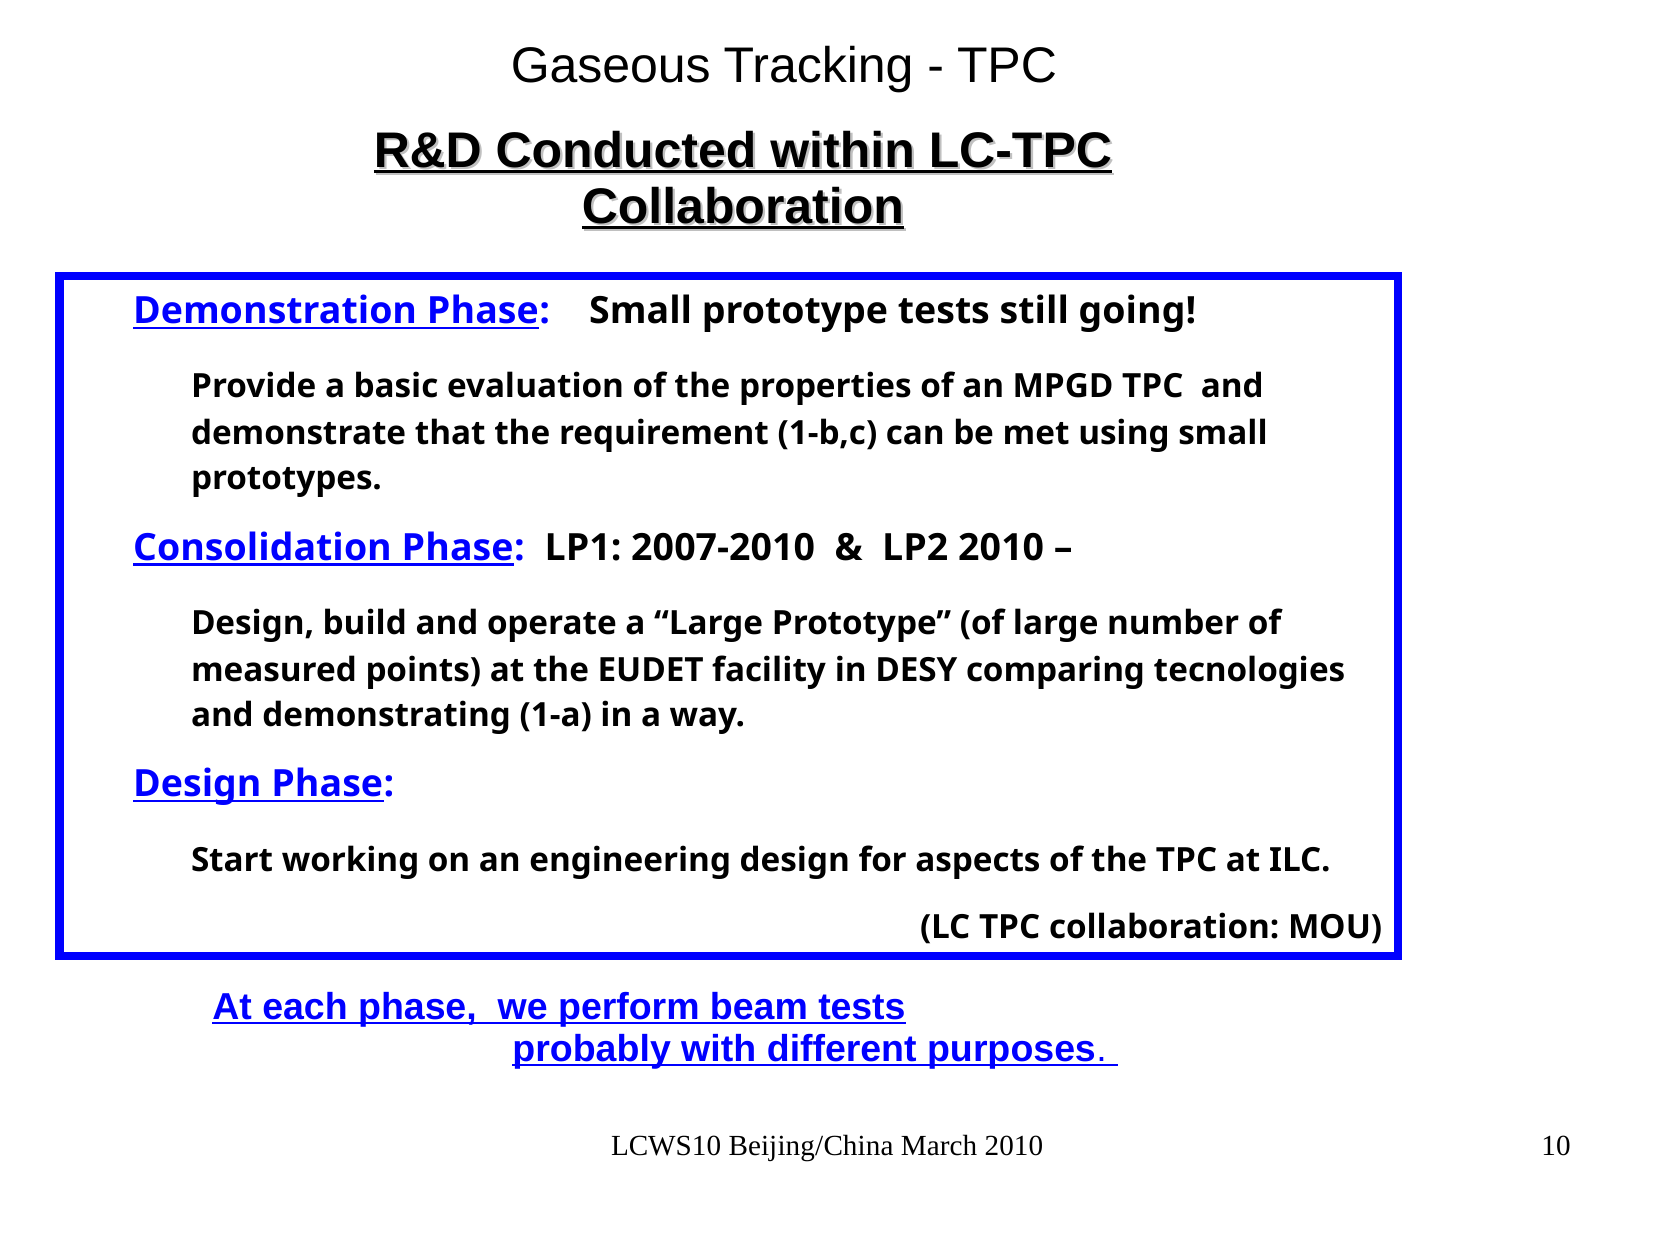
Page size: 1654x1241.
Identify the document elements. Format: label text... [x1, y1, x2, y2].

text_box At each phase, we perform beam tests probably with different purposes. [197, 977, 1257, 1078]
title R&D Conducted within LC-TPC Collaboration [246, 110, 1240, 246]
text_box Gaseous Tracking - TPC [496, 29, 1062, 101]
text_box Demonstration Phase: Small prototype tests still going! Provide a basic evaluation of the properties of an MPGD TPC and demonstrate that the requirement (1-b,c) can be met using small prototypes. Consolidation Phase: LP1: 2007-2010 & LP2 2010 – Design, build and operate a “Large Prototype” (of large number of measured points) at the EUDET facility in DESY comparing tecnologies and demonstrating (1-a) in a way. Design Phase: Start working on an engineering design for aspects of the TPC at ILC. (LC TPC collaboration: MOU) [59, 275, 1398, 956]
